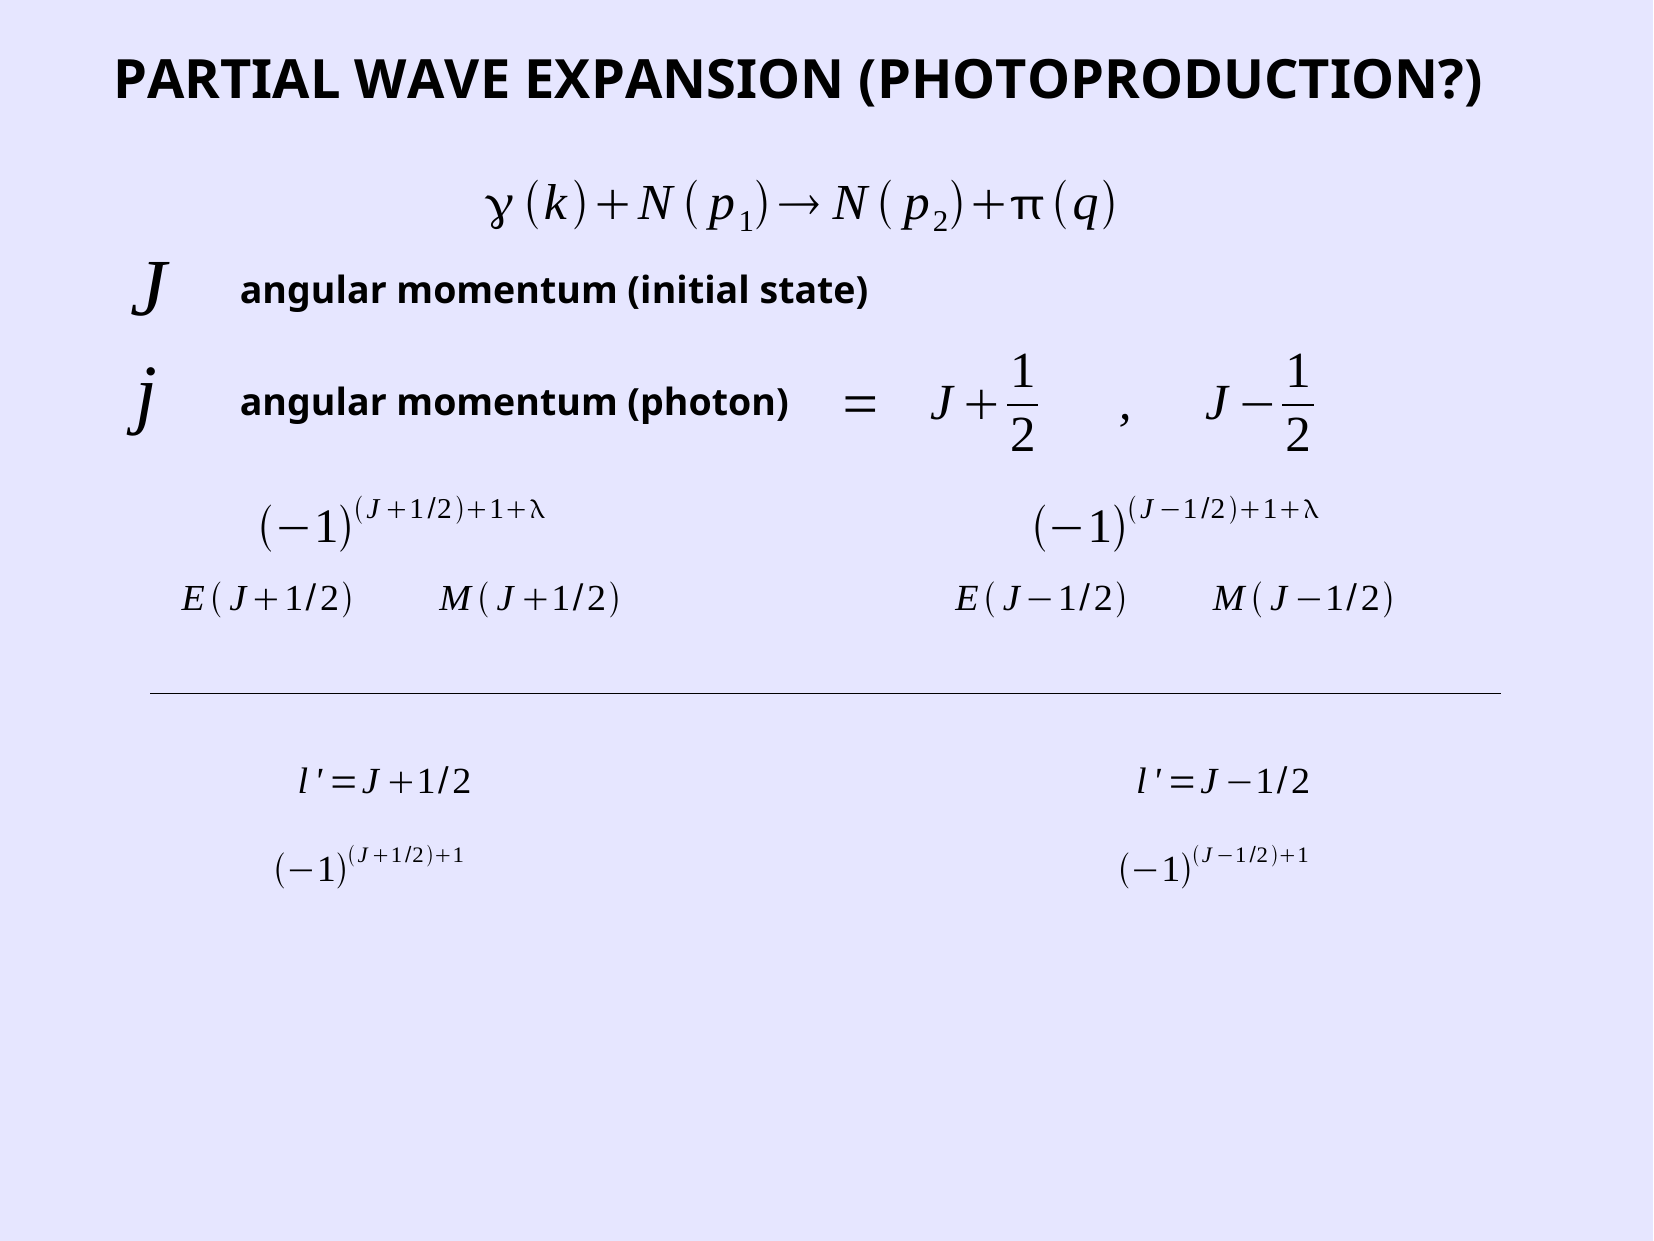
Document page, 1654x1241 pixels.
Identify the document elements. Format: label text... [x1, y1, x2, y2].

chart [1126, 761, 1320, 803]
text_box angular momentum (photon) [225, 368, 805, 445]
text_box PARTIAL WAVE EXPANSION (PHOTOPRODUCTION?) [98, 33, 1642, 120]
chart [264, 844, 473, 892]
chart [943, 578, 1403, 621]
chart [105, 244, 188, 335]
chart [169, 578, 629, 621]
chart [100, 350, 176, 438]
chart [1020, 494, 1331, 556]
text_box angular momentum (initial state) [225, 256, 938, 321]
chart [246, 494, 558, 556]
chart [805, 343, 1329, 464]
chart [287, 761, 481, 803]
chart [1108, 844, 1318, 892]
chart [472, 175, 1132, 239]
